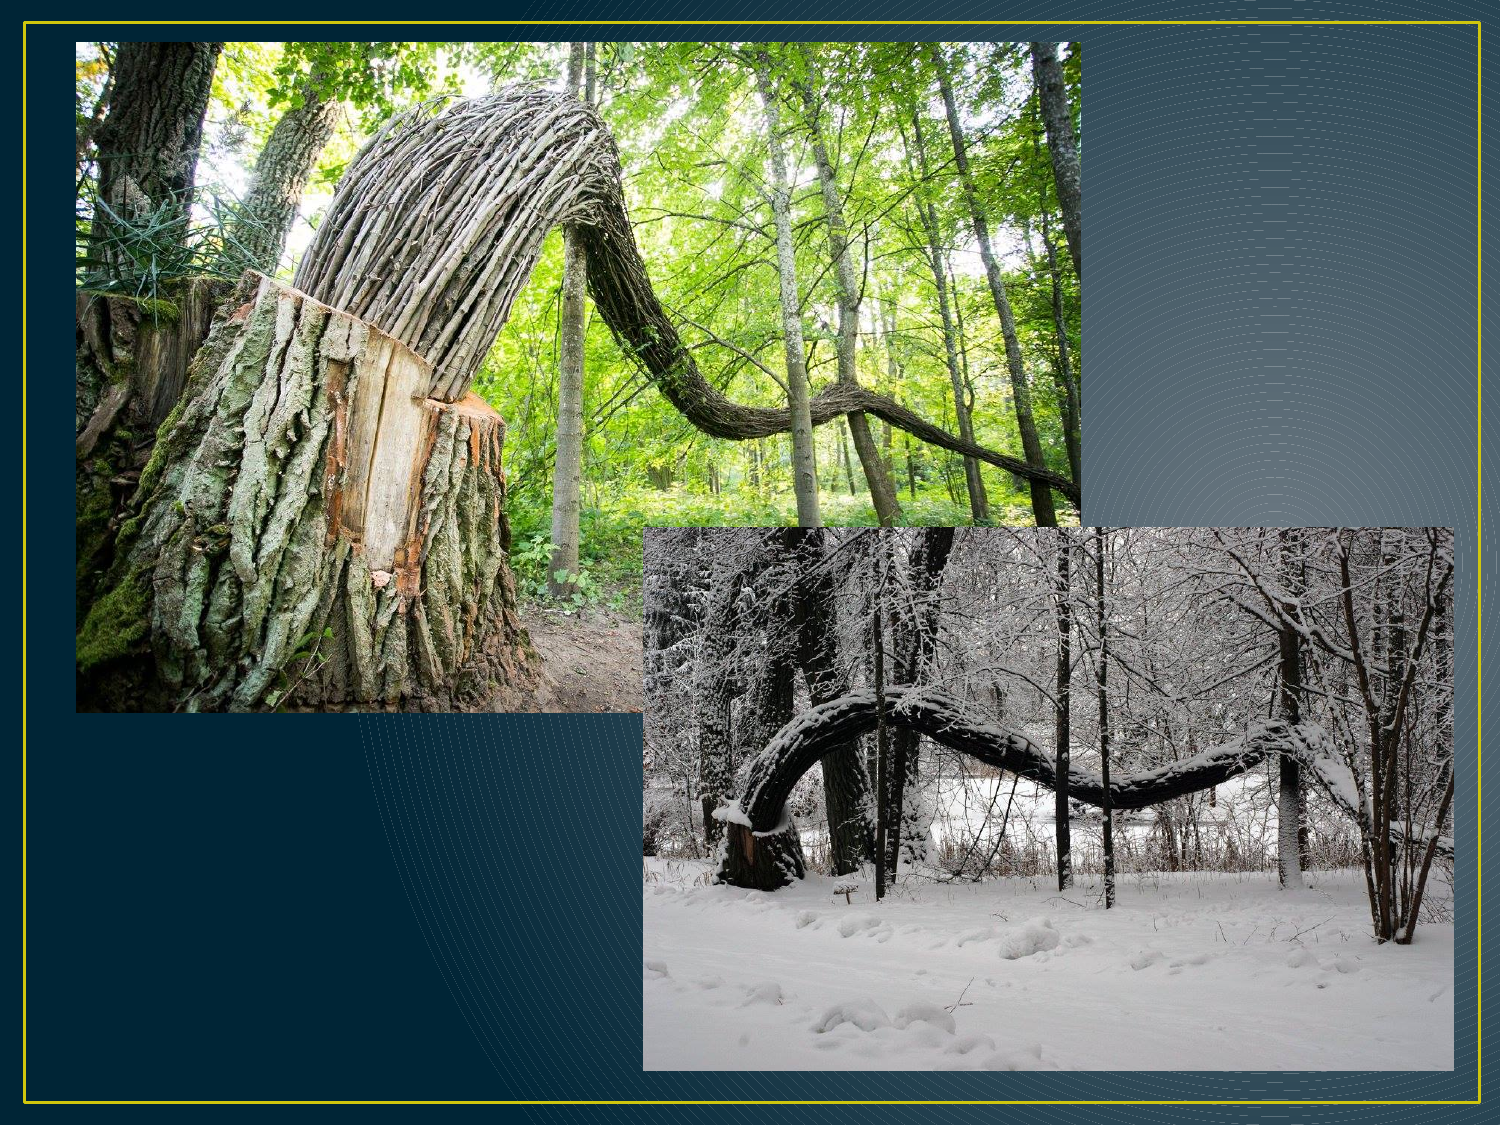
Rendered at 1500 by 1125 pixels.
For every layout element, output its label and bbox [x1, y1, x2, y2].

picture [77, 42, 1454, 1071]
